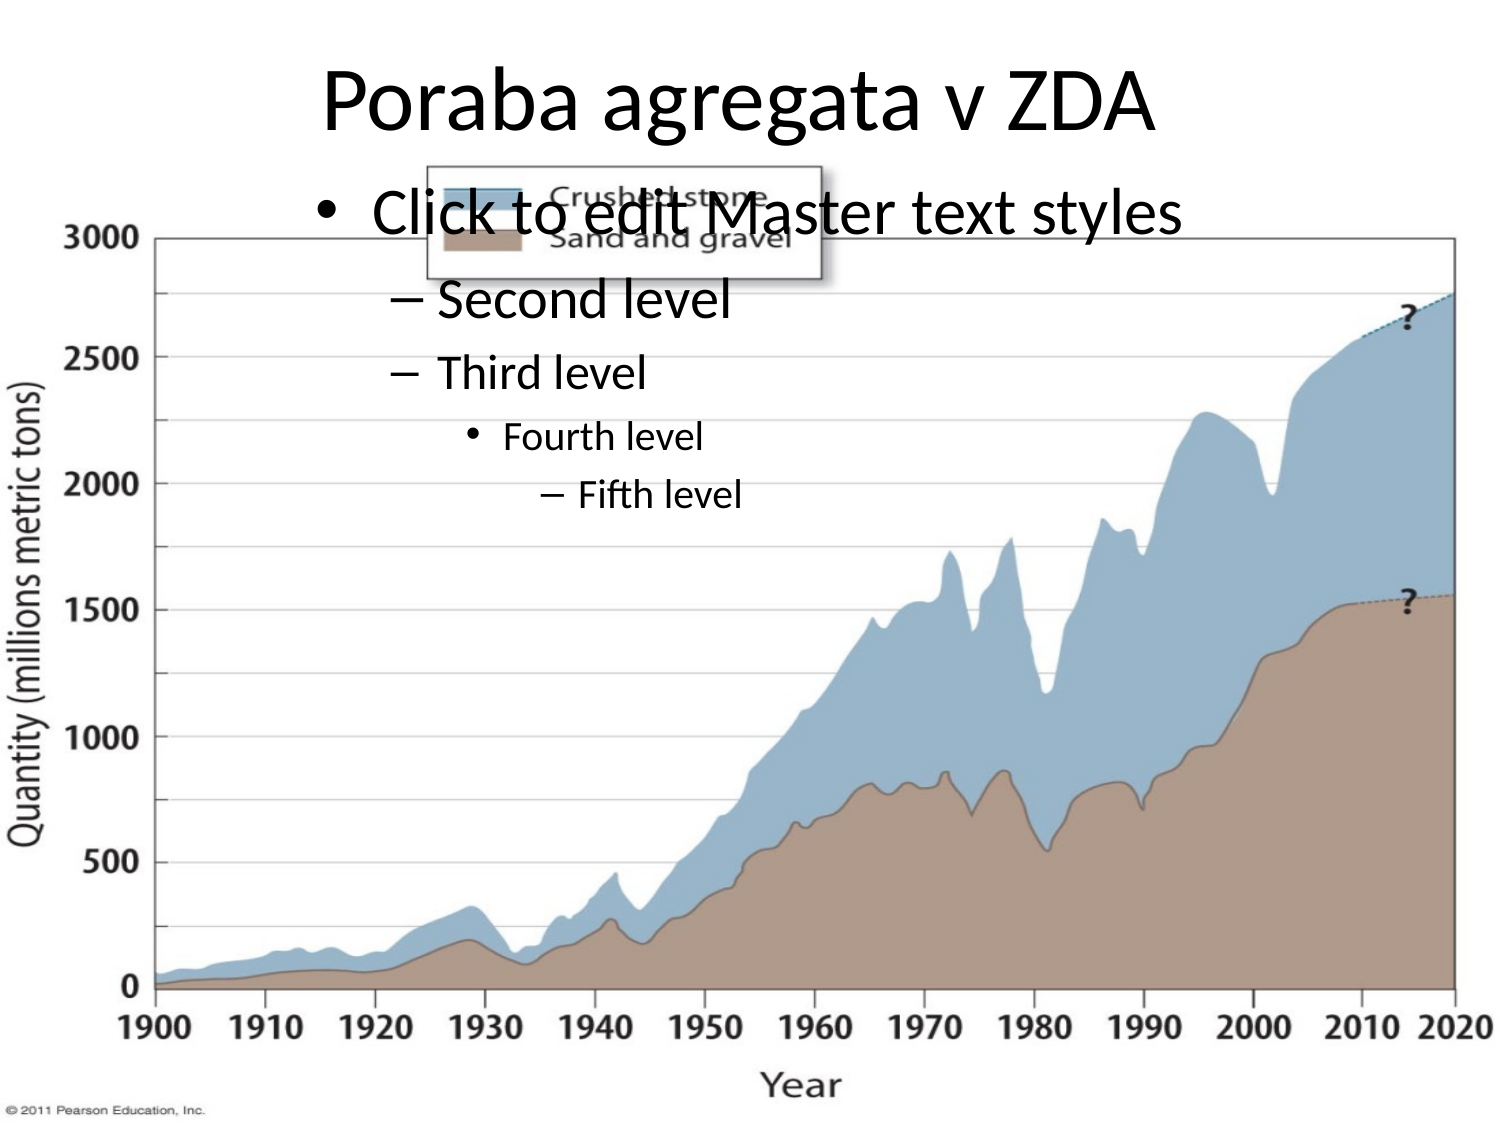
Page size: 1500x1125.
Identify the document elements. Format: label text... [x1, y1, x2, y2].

picture [0, 160, 1500, 1125]
title Poraba agregata v ZDA [64, 0, 1415, 160]
